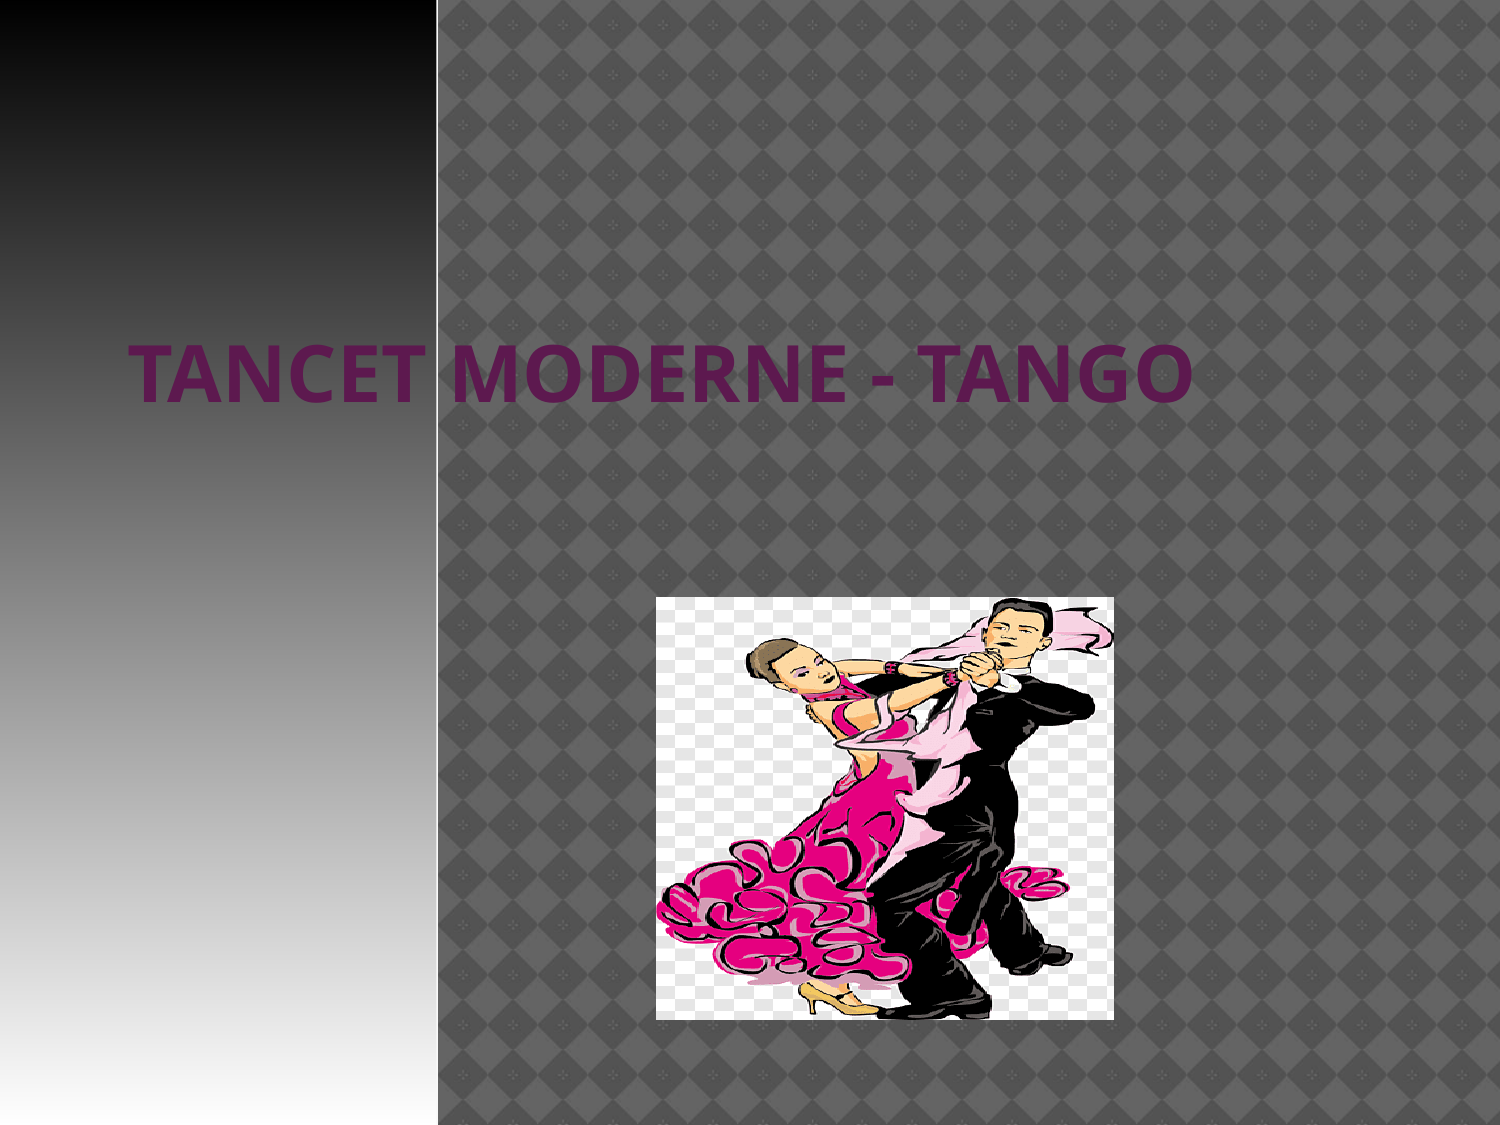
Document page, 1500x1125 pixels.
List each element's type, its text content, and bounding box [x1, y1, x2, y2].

title TANCET MODERNE - TANGO [112, 316, 1388, 591]
picture [438, 0, 1500, 1125]
subtitle [550, 580, 1390, 762]
